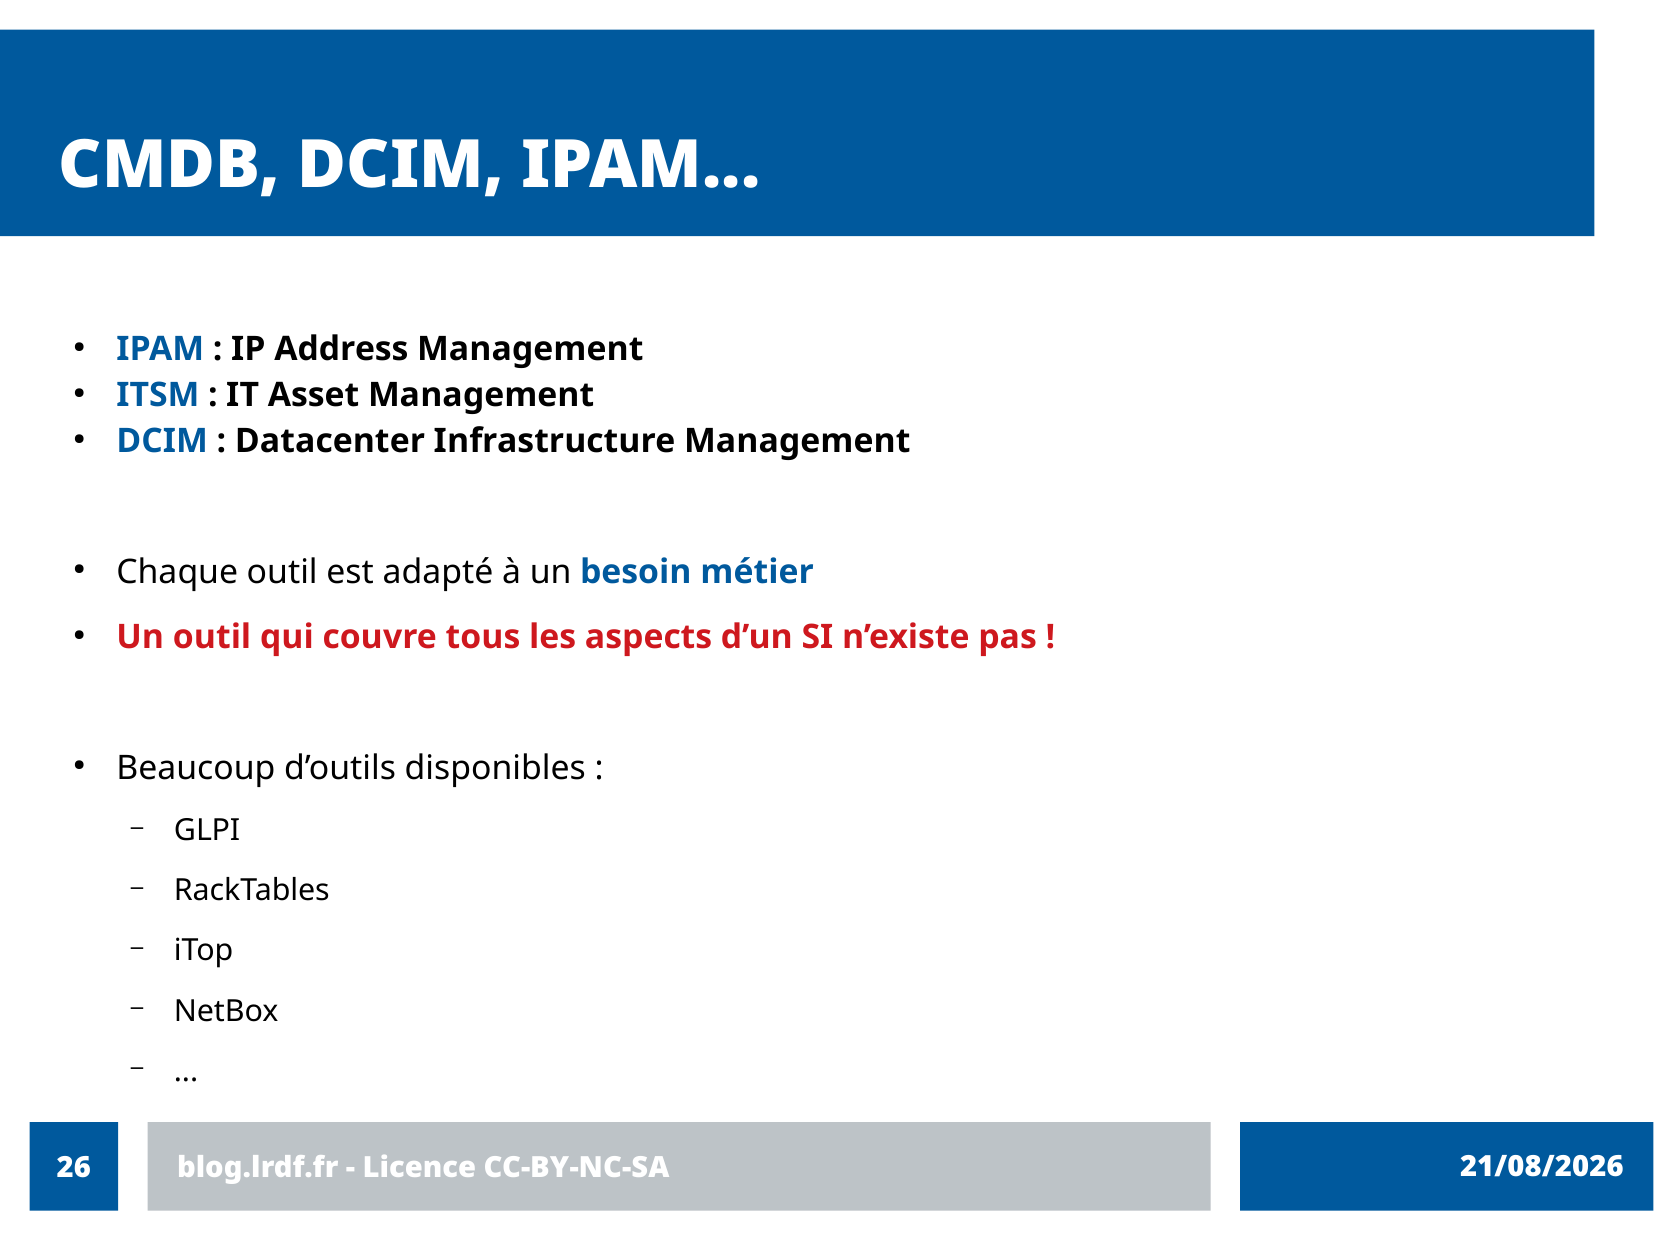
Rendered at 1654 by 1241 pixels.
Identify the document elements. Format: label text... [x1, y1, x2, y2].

title CMDB, DCIM, IPAM... [59, 59, 1595, 207]
list IPAM : IP Address Management ITSM : IT Asset Management DCIM : Datacenter Infrastructure Management Chaque outil est adapté à un besoin métier Un outil qui couvre tous les aspects d’un SI n’existe pas ! Beaucoup d’outils disponibles : GLPI RackTables iTop NetBox ... [59, 324, 1565, 1093]
